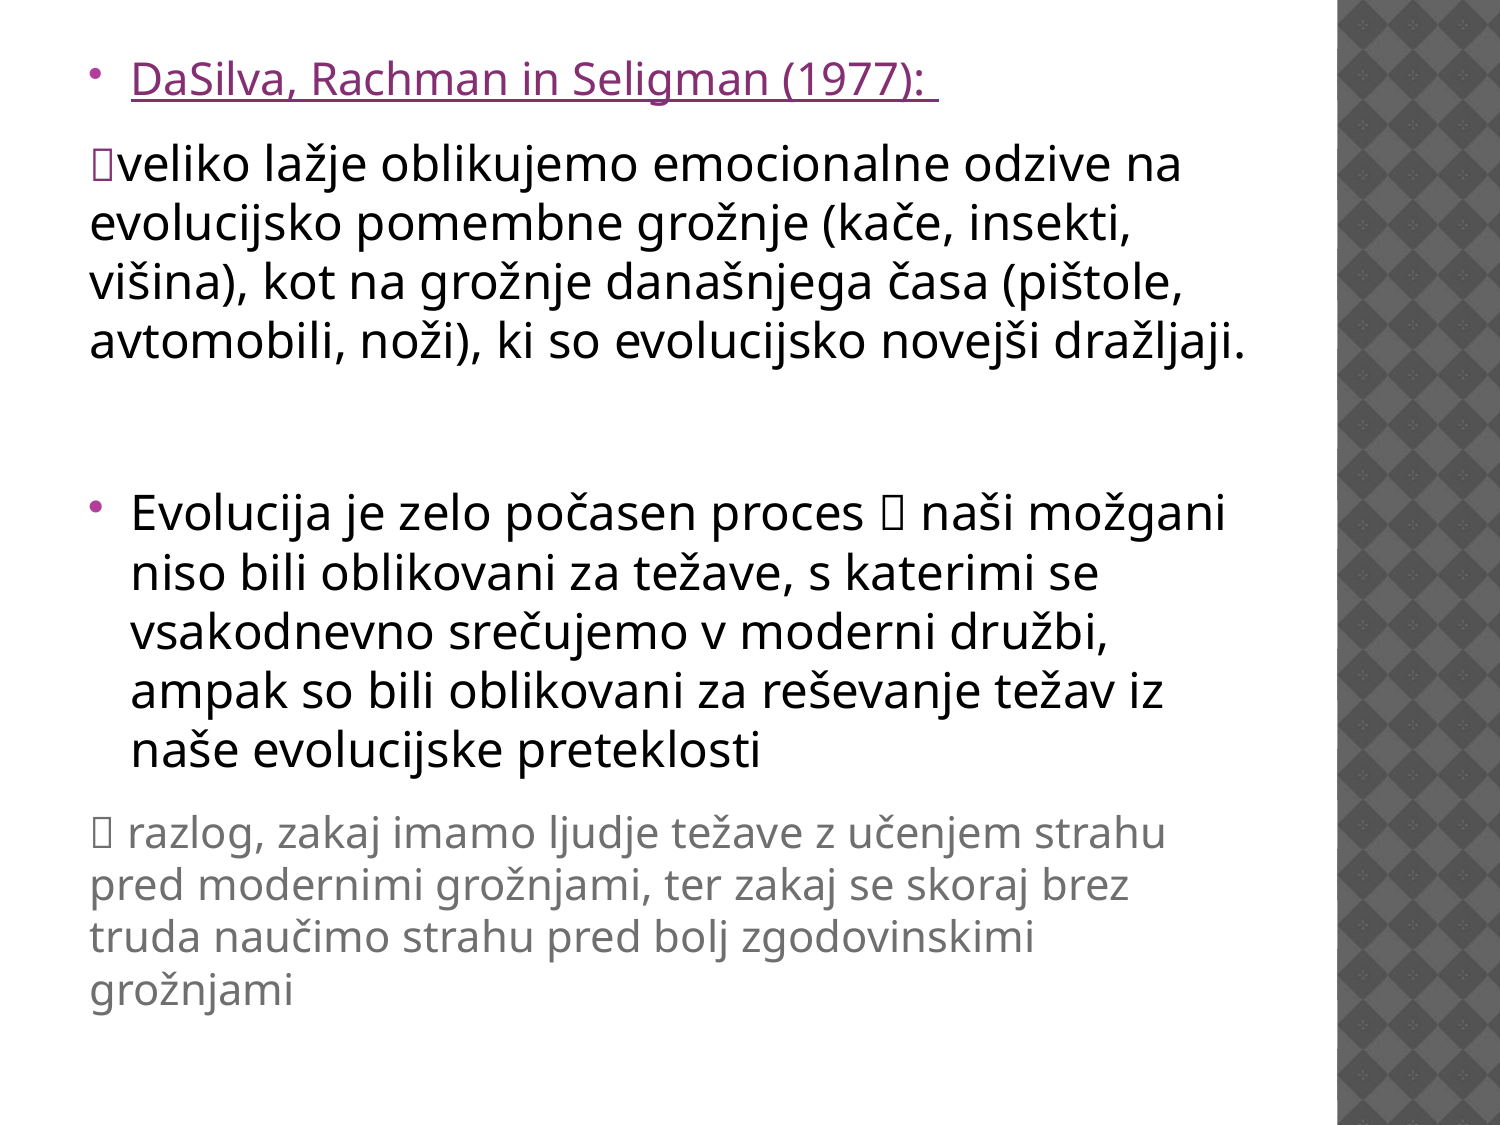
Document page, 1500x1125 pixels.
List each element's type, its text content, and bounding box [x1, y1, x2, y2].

list DaSilva, Rachman in Seligman (1977): veliko lažje oblikujemo emocionalne odzive na evolucijsko pomembne grožnje (kače, insekti, višina), kot na grožnje današnjega časa (pištole, avtomobili, noži), ki so evolucijsko novejši dražljaji. Evolucija je zelo počasen proces  naši možgani niso bili oblikovani za težave, s katerimi se vsakodnevno srečujemo v moderni družbi, ampak so bili oblikovani za reševanje težav iz naše evolucijske preteklosti  razlog, zakaj imamo ljudje težave z učenjem strahu pred modernimi grožnjami, ter zakaj se skoraj brez truda naučimo strahu pred bolj zgodovinskimi grožnjami [75, 42, 1263, 1059]
picture [1337, 0, 1500, 1125]
